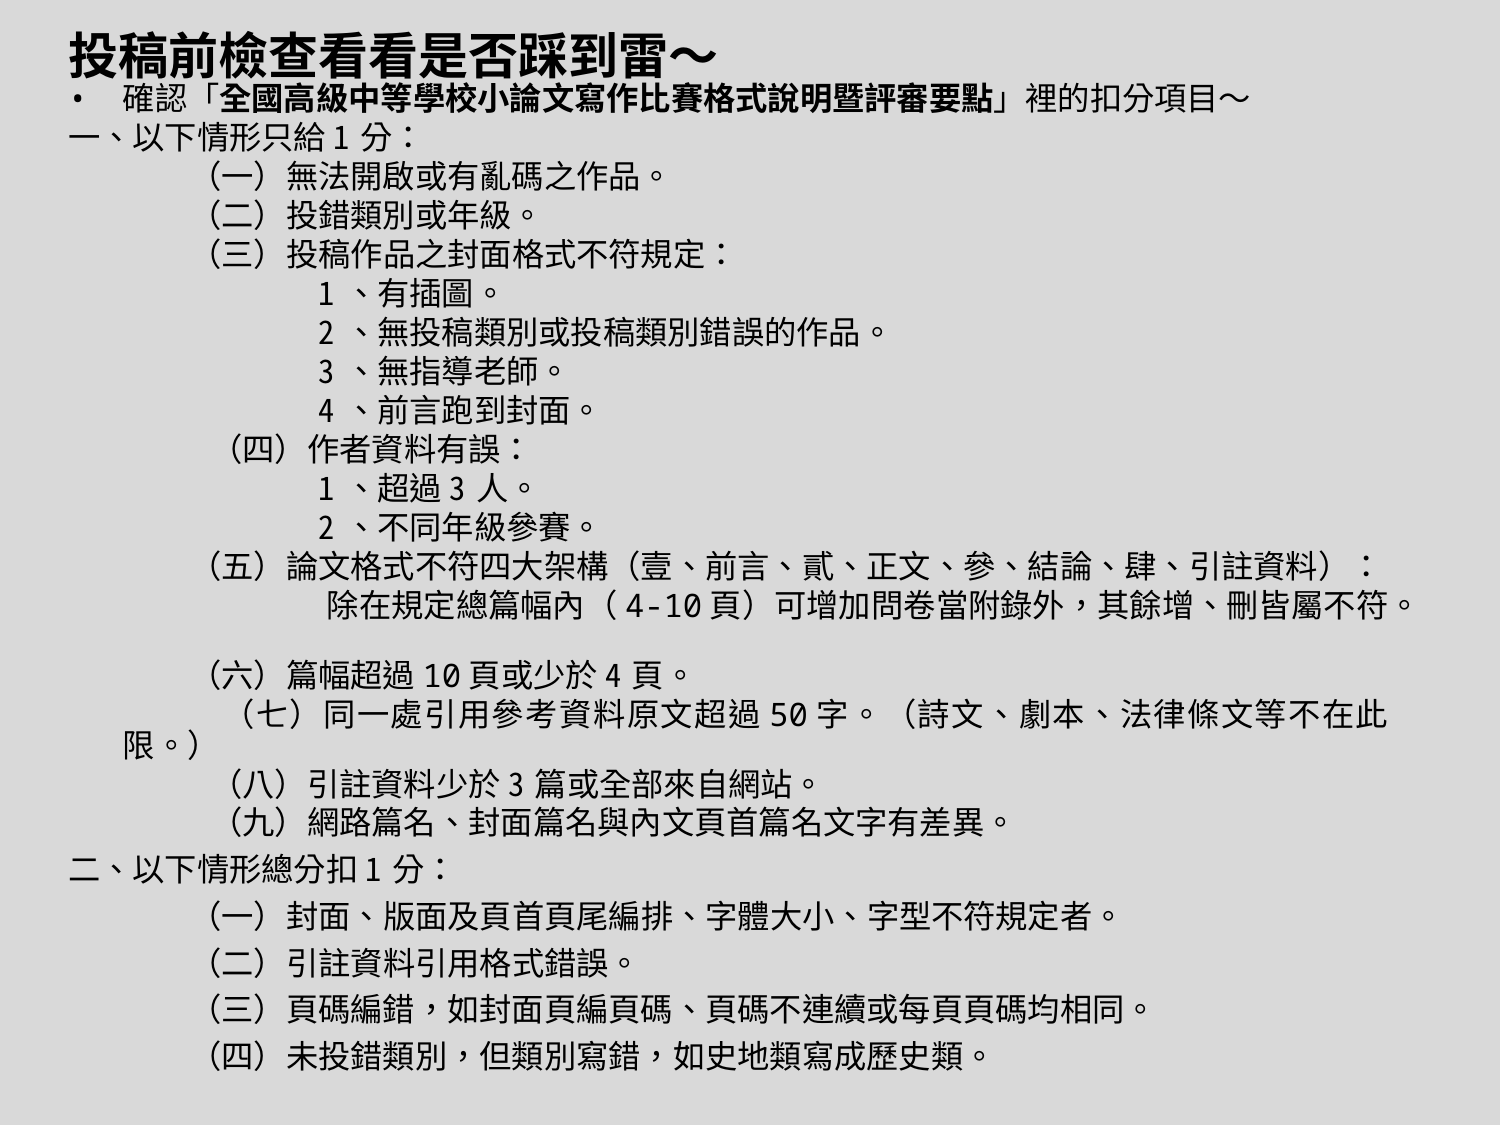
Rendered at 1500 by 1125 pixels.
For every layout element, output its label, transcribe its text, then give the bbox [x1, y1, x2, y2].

title 投稿前檢查看看是否踩到雷～ [53, 0, 1404, 78]
list 確認「全國高級中等學校小論文寫作比賽格式說明暨評審要點」裡的扣分項目～ 一、以下情形只給1分： （一）無法開啟或有亂碼之作品。 （二）投錯類別或年級。 （三）投稿作品之封面格式不符規定： 1、有插圖。 2、無投稿類別或投稿類別錯誤的作品。 3、無指導老師。 4、前言跑到封面。 （四）作者資料有誤： 1、超過3人。 2、不同年級參賽。 （五）論文格式不符四大架構（壹、前言、貳、正文、參、結論、肆、引註資料）： 除在規定總篇幅內（4-10頁）可增加問卷當附錄外，其餘增、刪皆屬不符。 （六）篇幅超過10頁或少於4頁。 （七）同一處引用參考資料原文超過50字。（詩文、劇本、法律條文等不在此限。） （八）引註資料少於3篇或全部來自網站。 （九）網路篇名、封面篇名與內文頁首篇名文字有差異。 二、以下情形總分扣1分： （一）封面、版面及頁首頁尾編排、字體大小、字型不符規定者。 （二）引註資料引用格式錯誤。 （三）頁碼編錯，如封面頁編頁碼、頁碼不連續或每頁頁碼均相同。 （四）未投錯類別，但類別寫錯，如史地類寫成歷史類。 [53, 78, 1404, 1094]
